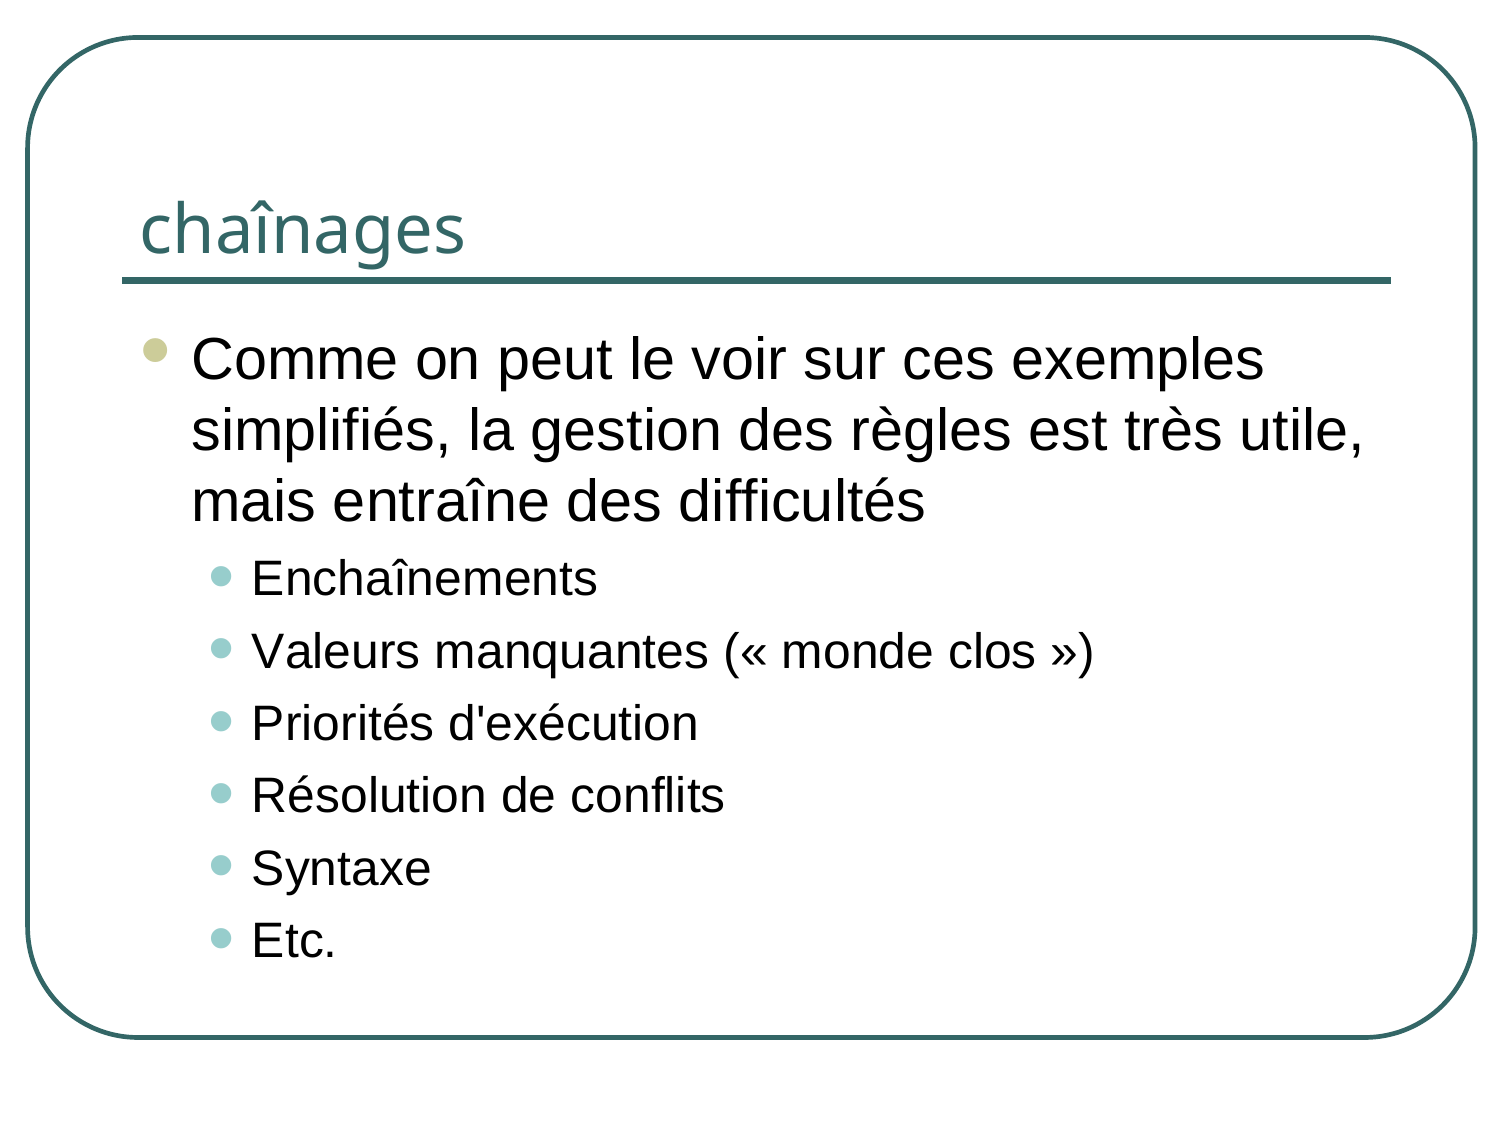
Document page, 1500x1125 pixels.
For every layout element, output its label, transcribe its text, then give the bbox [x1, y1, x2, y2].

list Comme on peut le voir sur ces exemples simplifiés, la gestion des règles est très utile, mais entraîne des difficultés Enchaînements Valeurs manquantes (« monde clos ») Priorités d'exécution Résolution de conflits Syntaxe Etc. [125, 312, 1388, 976]
title chaînages [125, 87, 1388, 275]
